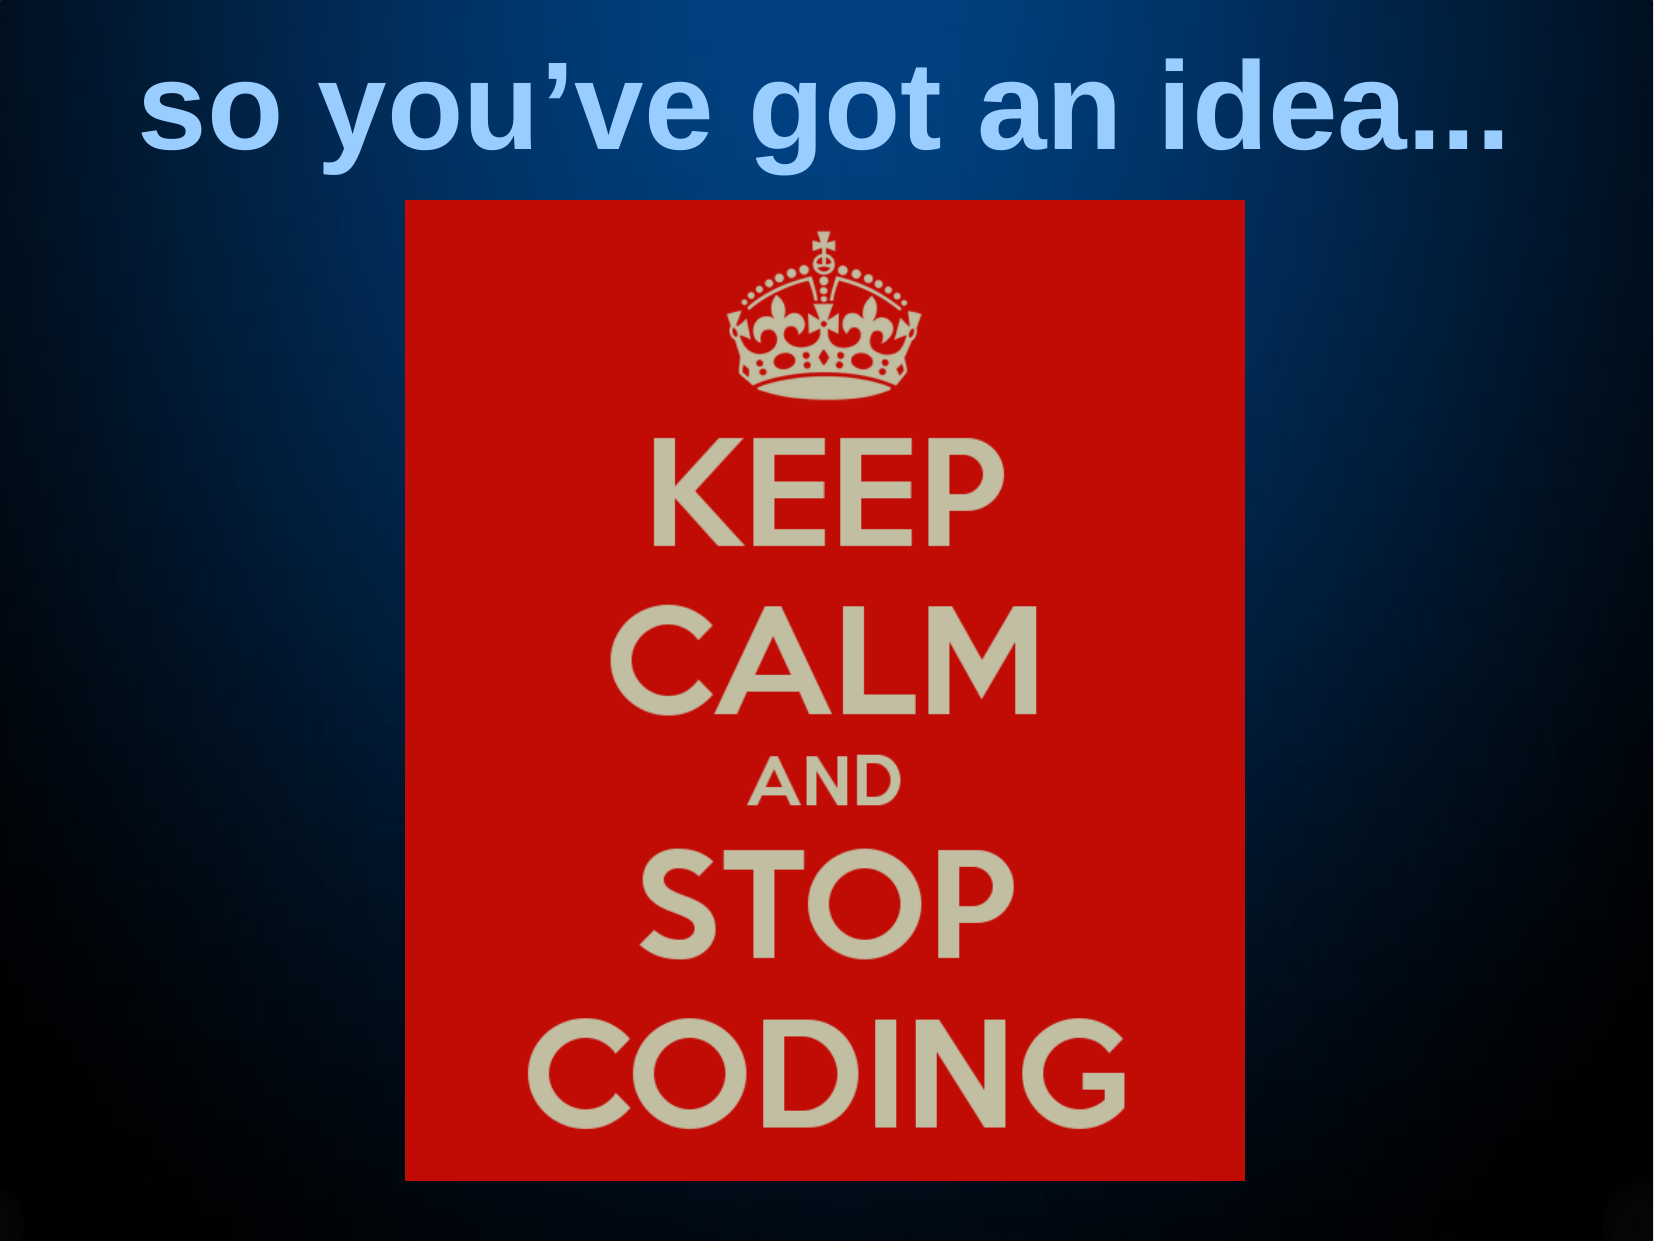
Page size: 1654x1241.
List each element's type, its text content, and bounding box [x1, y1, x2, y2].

picture [0, 0, 1654, 1241]
title so you’ve got an idea... [0, 2, 1651, 211]
